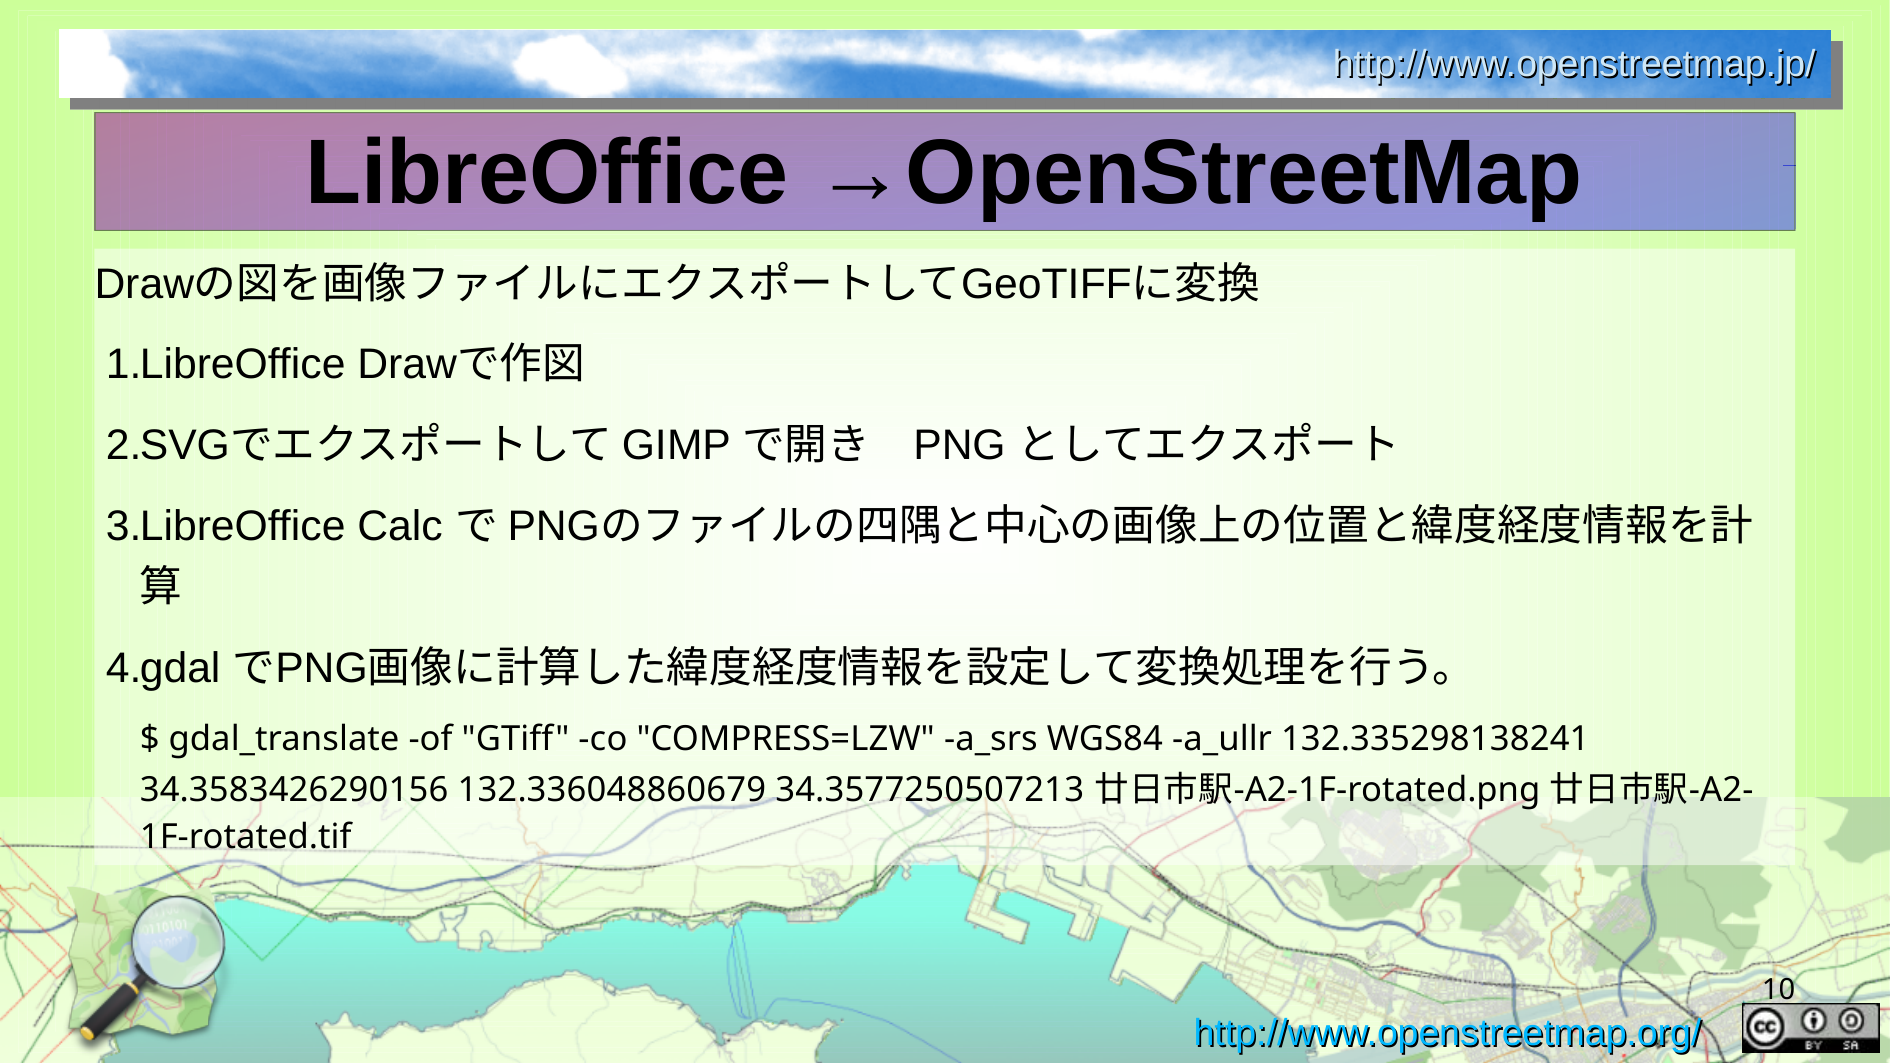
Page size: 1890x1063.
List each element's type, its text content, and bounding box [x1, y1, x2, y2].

picture [59, 29, 1831, 98]
list Drawの図を画像ファイルにエクスポートしてGeoTIFFに変換 LibreOffice Drawで作図 SVGでエクスポートして GIMP で開き PNG としてエクスポート LibreOffice Calc で PNGのファイルの四隅と中心の画像上の位置と緯度経度情報を計算 gdal でPNG画像に計算した緯度経度情報を設定して変換処理を行う。 $ gdal_translate -of "GTiff" -co "COMPRESS=LZW" -a_srs WGS84 -a_ullr 132.335298138241 34.3583426290156 132.336048860679 34.3577250507213 廿日市駅-A2-1F-rotated.png 廿日市駅-A2-1F-rotated.tif [94, 248, 1796, 866]
title LibreOffice →OpenStreetMap [94, 112, 1796, 231]
picture [0, 797, 1890, 1063]
